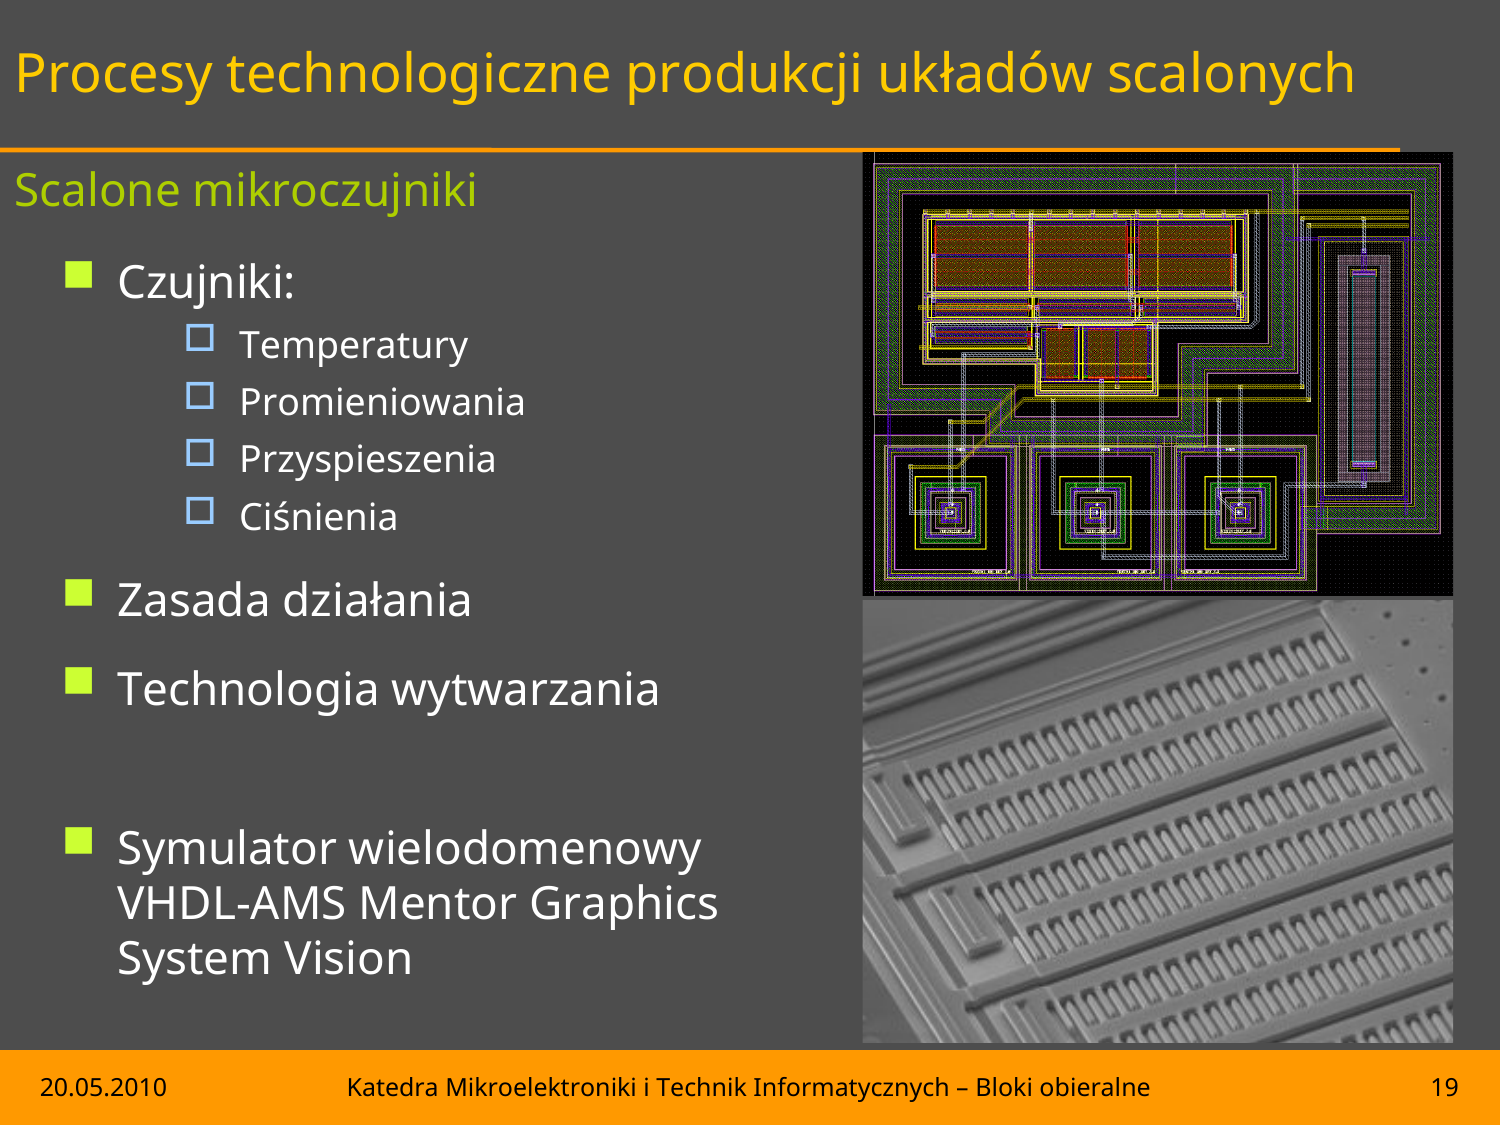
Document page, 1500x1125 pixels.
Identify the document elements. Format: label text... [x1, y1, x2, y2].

text_box Scalone mikroczujniki [0, 153, 530, 224]
text_box Procesy technologiczne produkcji układów scalonych [0, 0, 1500, 142]
picture [862, 600, 1454, 1043]
picture [862, 152, 1454, 596]
text_box Czujniki: Temperatury Promieniowania Przyspieszenia Ciśnienia Zasada działania Technologia wytwarzania Symulator wielodomenowy VHDL-AMS Mentor Graphics System Vision [46, 228, 1102, 992]
